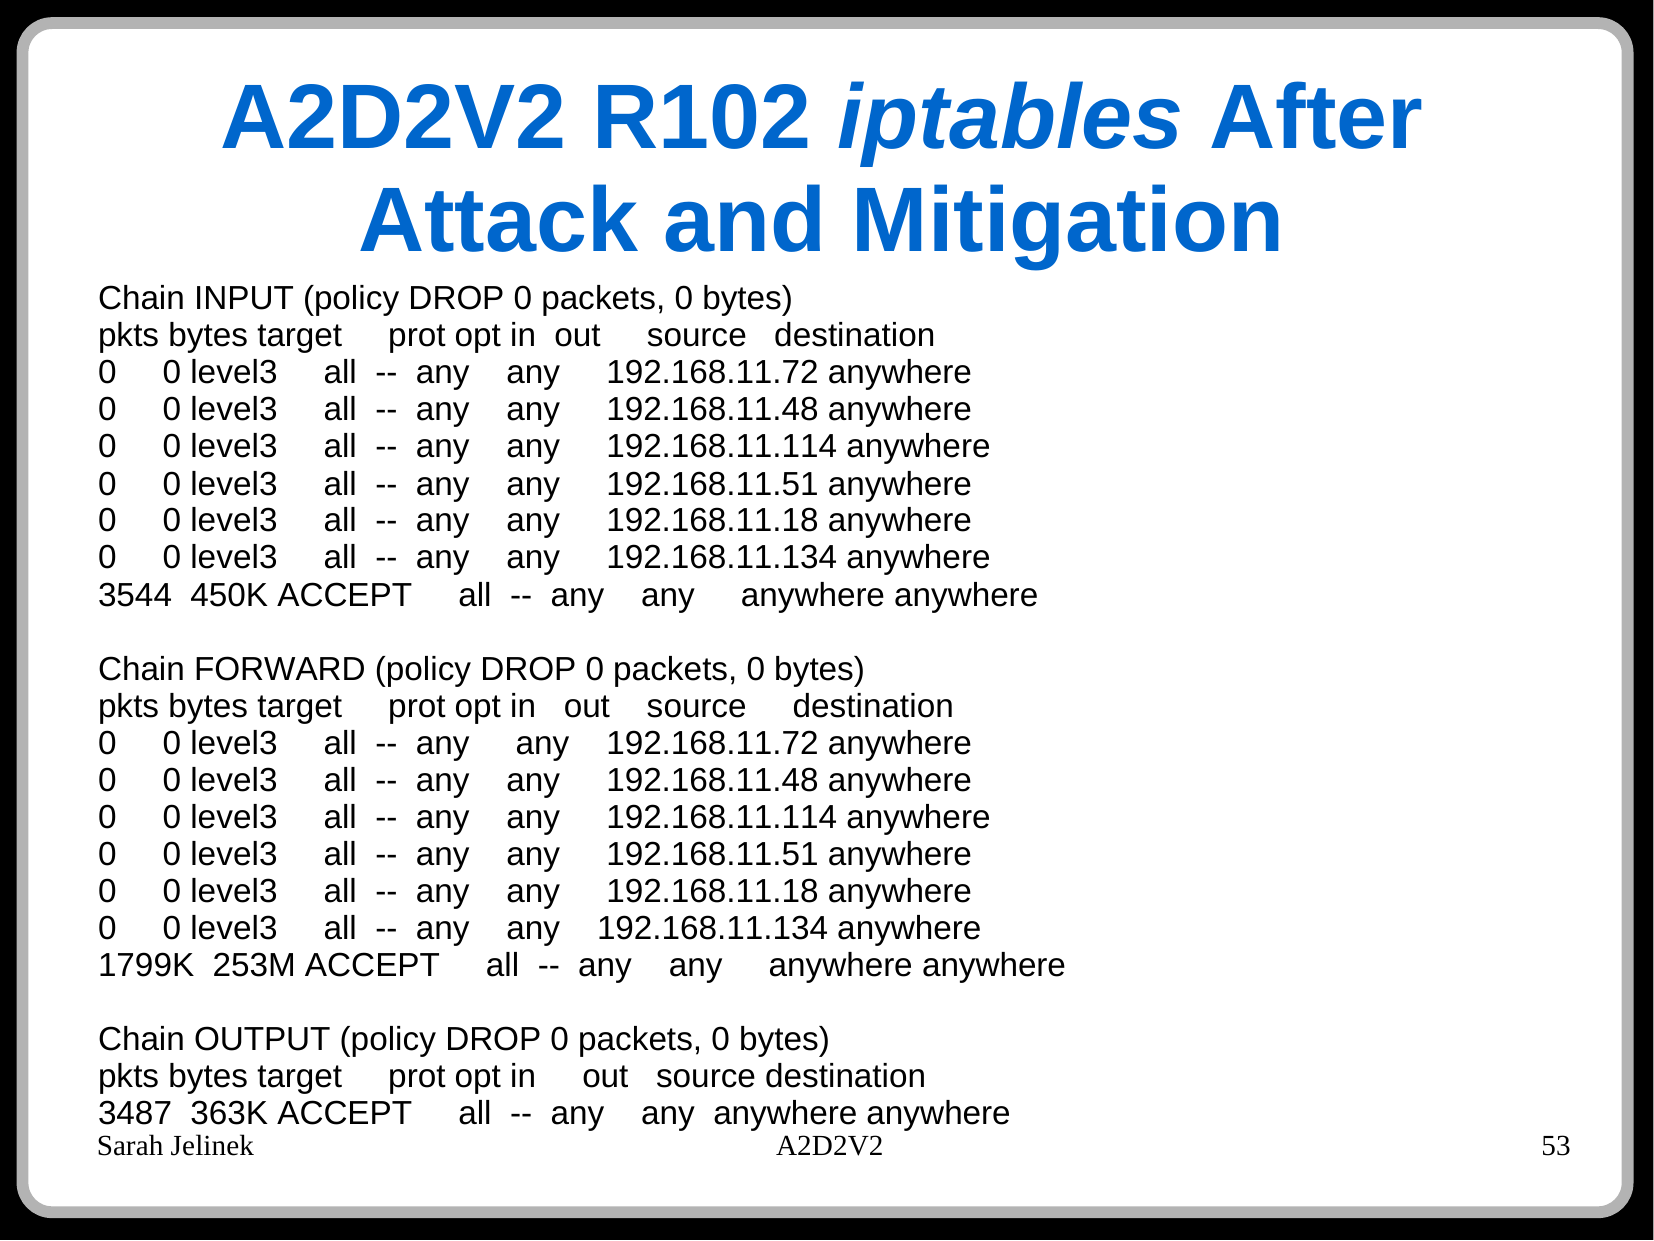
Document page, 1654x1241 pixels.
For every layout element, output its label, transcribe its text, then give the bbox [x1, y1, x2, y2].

title A2D2V2 R102 iptables After Attack and Mitigation [67, 64, 1577, 272]
list Chain INPUT (policy DROP 0 packets, 0 bytes) pkts bytes target prot opt in out source destination 0 0 level3 all -- any any 192.168.11.72 anywhere 0 0 level3 all -- any any 192.168.11.48 anywhere 0 0 level3 all -- any any 192.168.11.114 anywhere 0 0 level3 all -- any any 192.168.11.51 anywhere 0 0 level3 all -- any any 192.168.11.18 anywhere 0 0 level3 all -- any any 192.168.11.134 anywhere 3544 450K ACCEPT all -- any any anywhere anywhere Chain FORWARD (policy DROP 0 packets, 0 bytes) pkts bytes target prot opt in out source destination 0 0 level3 all -- any any 192.168.11.72 anywhere 0 0 level3 all -- any any 192.168.11.48 anywhere 0 0 level3 all -- any any 192.168.11.114 anywhere 0 0 level3 all -- any any 192.168.11.51 anywhere 0 0 level3 all -- any any 192.168.11.18 anywhere 0 0 level3 all -- any any 192.168.11.134 anywhere 1799K 253M ACCEPT all -- any any anywhere anywhere Chain OUTPUT (policy DROP 0 packets, 0 bytes) pkts bytes target prot opt in out source destination 3487 363K ACCEPT all -- any any anywhere anywhere [80, 279, 1502, 1169]
